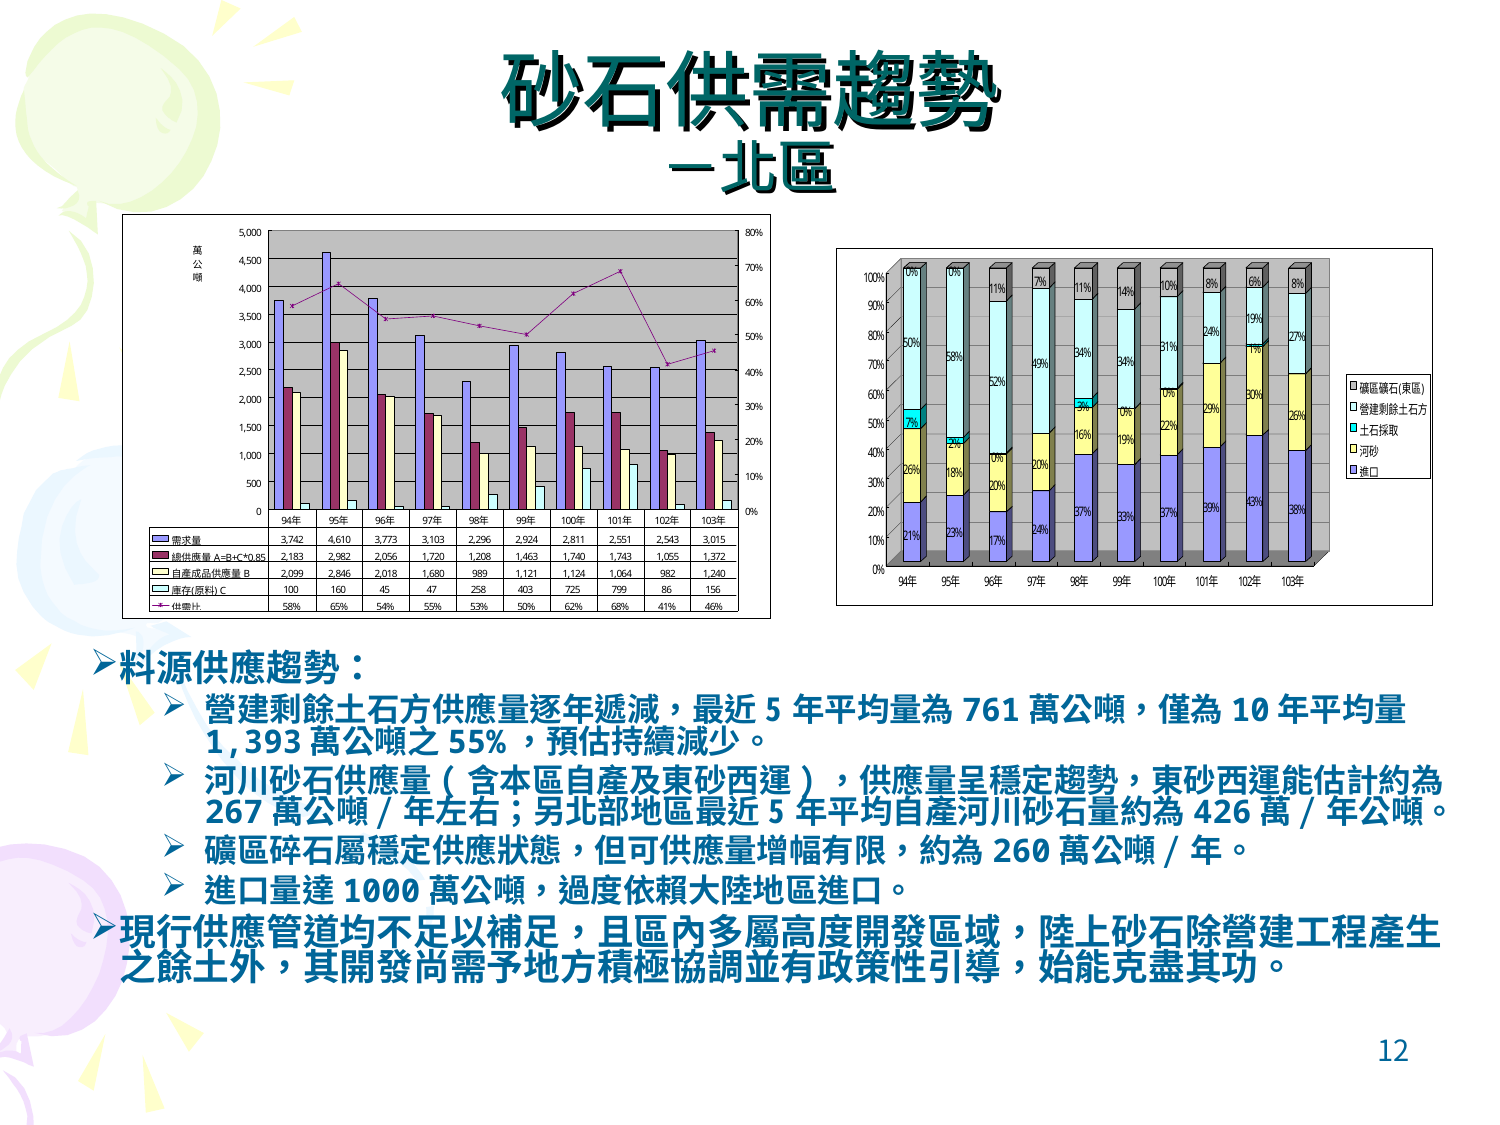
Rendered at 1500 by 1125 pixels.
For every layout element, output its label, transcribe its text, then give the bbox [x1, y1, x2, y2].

picture [119, 211, 774, 622]
text_box <編號> [1074, 1024, 1426, 1100]
list 料源供應趨勢： 營建剩餘土石方供應量逐年遞減，最近5年平均量為761萬公噸，僅為10年平均量1,393萬公噸之55%，預估持續減少。 河川砂石供應量(含本區自產及東砂西運)，供應量呈穩定趨勢，東砂西運能估計約為267萬公噸/年左右；另北部地區最近5年平均自產河川砂石量約為426萬/年公噸。 礦區碎石屬穩定供應狀態，但可供應量增幅有限，約為260萬公噸/年。 進口量達1000萬公噸，過度依賴大陸地區進口。 現行供應管道均不足以補足，且區內多屬高度開發區域，陸上砂石除營建工程產生之餘土外，其開發尚需予地方積極協調並有政策性引導，始能克盡其功。 [75, 646, 1471, 1005]
title 砂石供需趨勢 －北區 [72, 16, 1426, 233]
chart [832, 243, 1437, 610]
